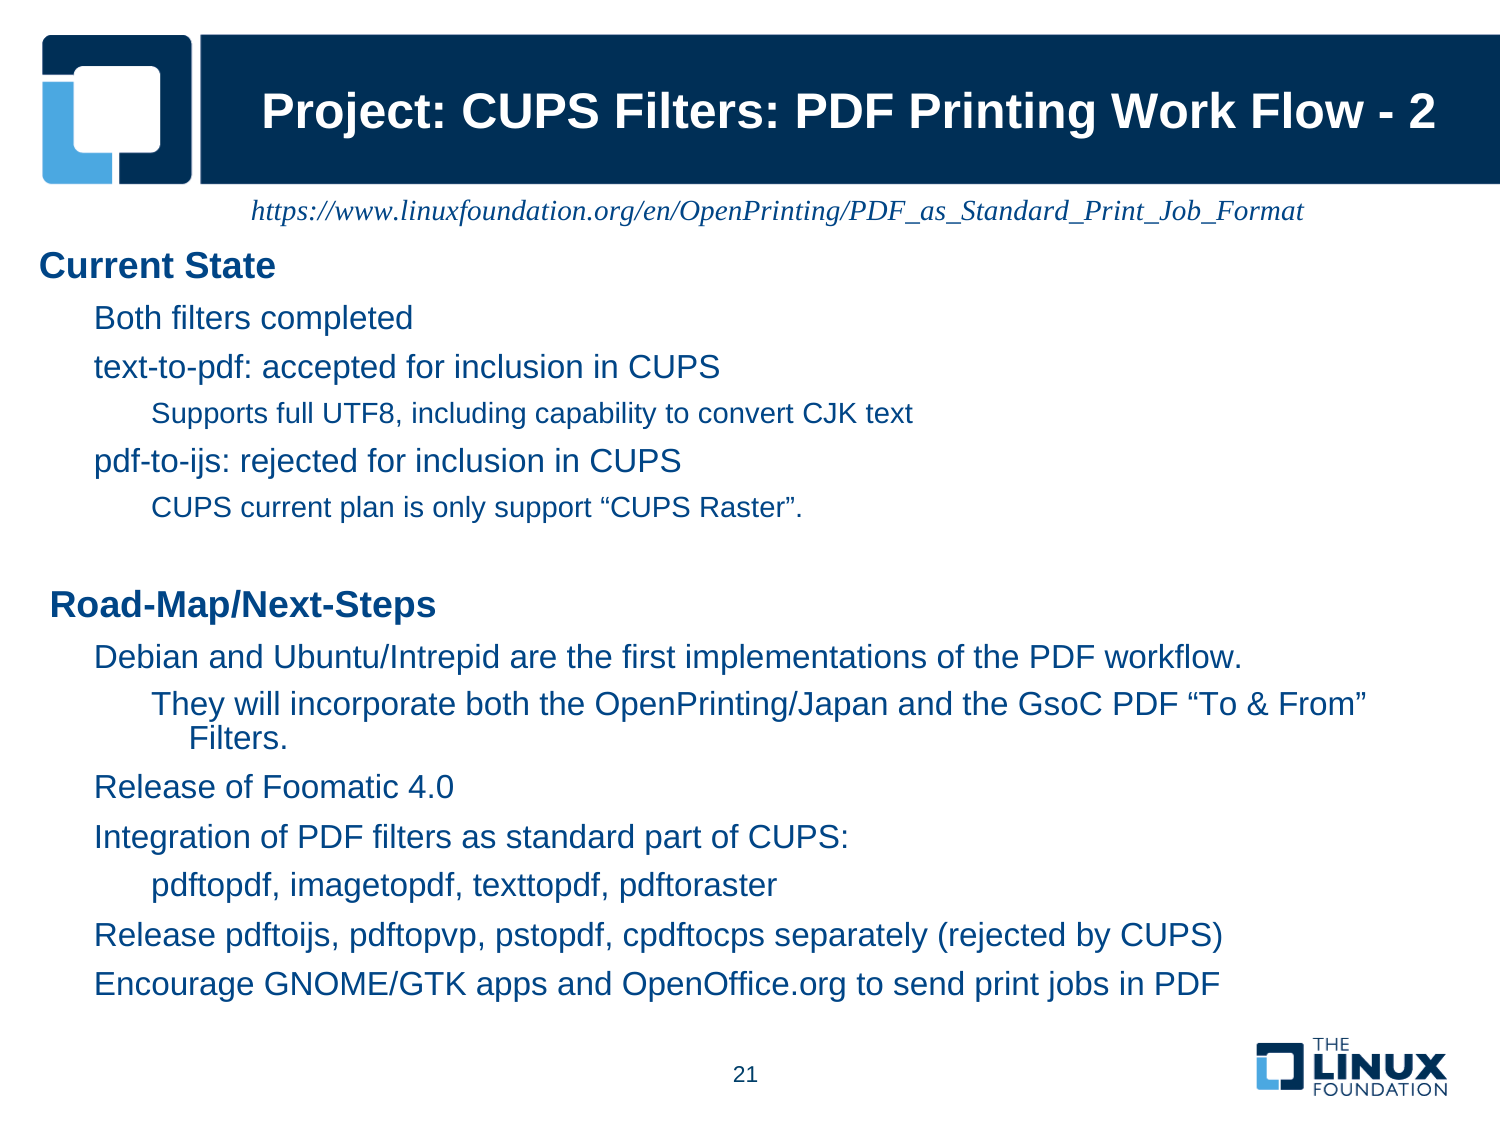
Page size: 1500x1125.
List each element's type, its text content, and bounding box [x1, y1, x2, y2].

list Current State Both filters completed text-to-pdf: accepted for inclusion in CUPS Supports full UTF8, including capability to convert CJK text pdf-to-ijs: rejected for inclusion in CUPS CUPS current plan is only support “CUPS Raster”. Road-Map/Next-Steps Debian and Ubuntu/Intrepid are the first implementations of the PDF workflow. They will incorporate both the OpenPrinting/Japan and the GsoC PDF “To & From” Filters. Release of Foomatic 4.0 Integration of PDF filters as standard part of CUPS: pdftopdf, imagetopdf, texttopdf, pdftoraster Release pdftoijs, pdftopvp, pstopdf, cpdftocps separately (rejected by CUPS) Encourage GNOME/GTK apps and OpenOffice.org to send print jobs in PDF [37, 248, 1400, 1049]
title Project: CUPS Filters: PDF Printing Work Flow - 2 [249, 44, 1438, 183]
picture [0, 235, 1500, 1125]
text_box https://www.linuxfoundation.org/en/OpenPrinting/PDF_as_Standard_Print_Job_Format [0, 186, 1500, 235]
picture [0, 0, 1500, 186]
